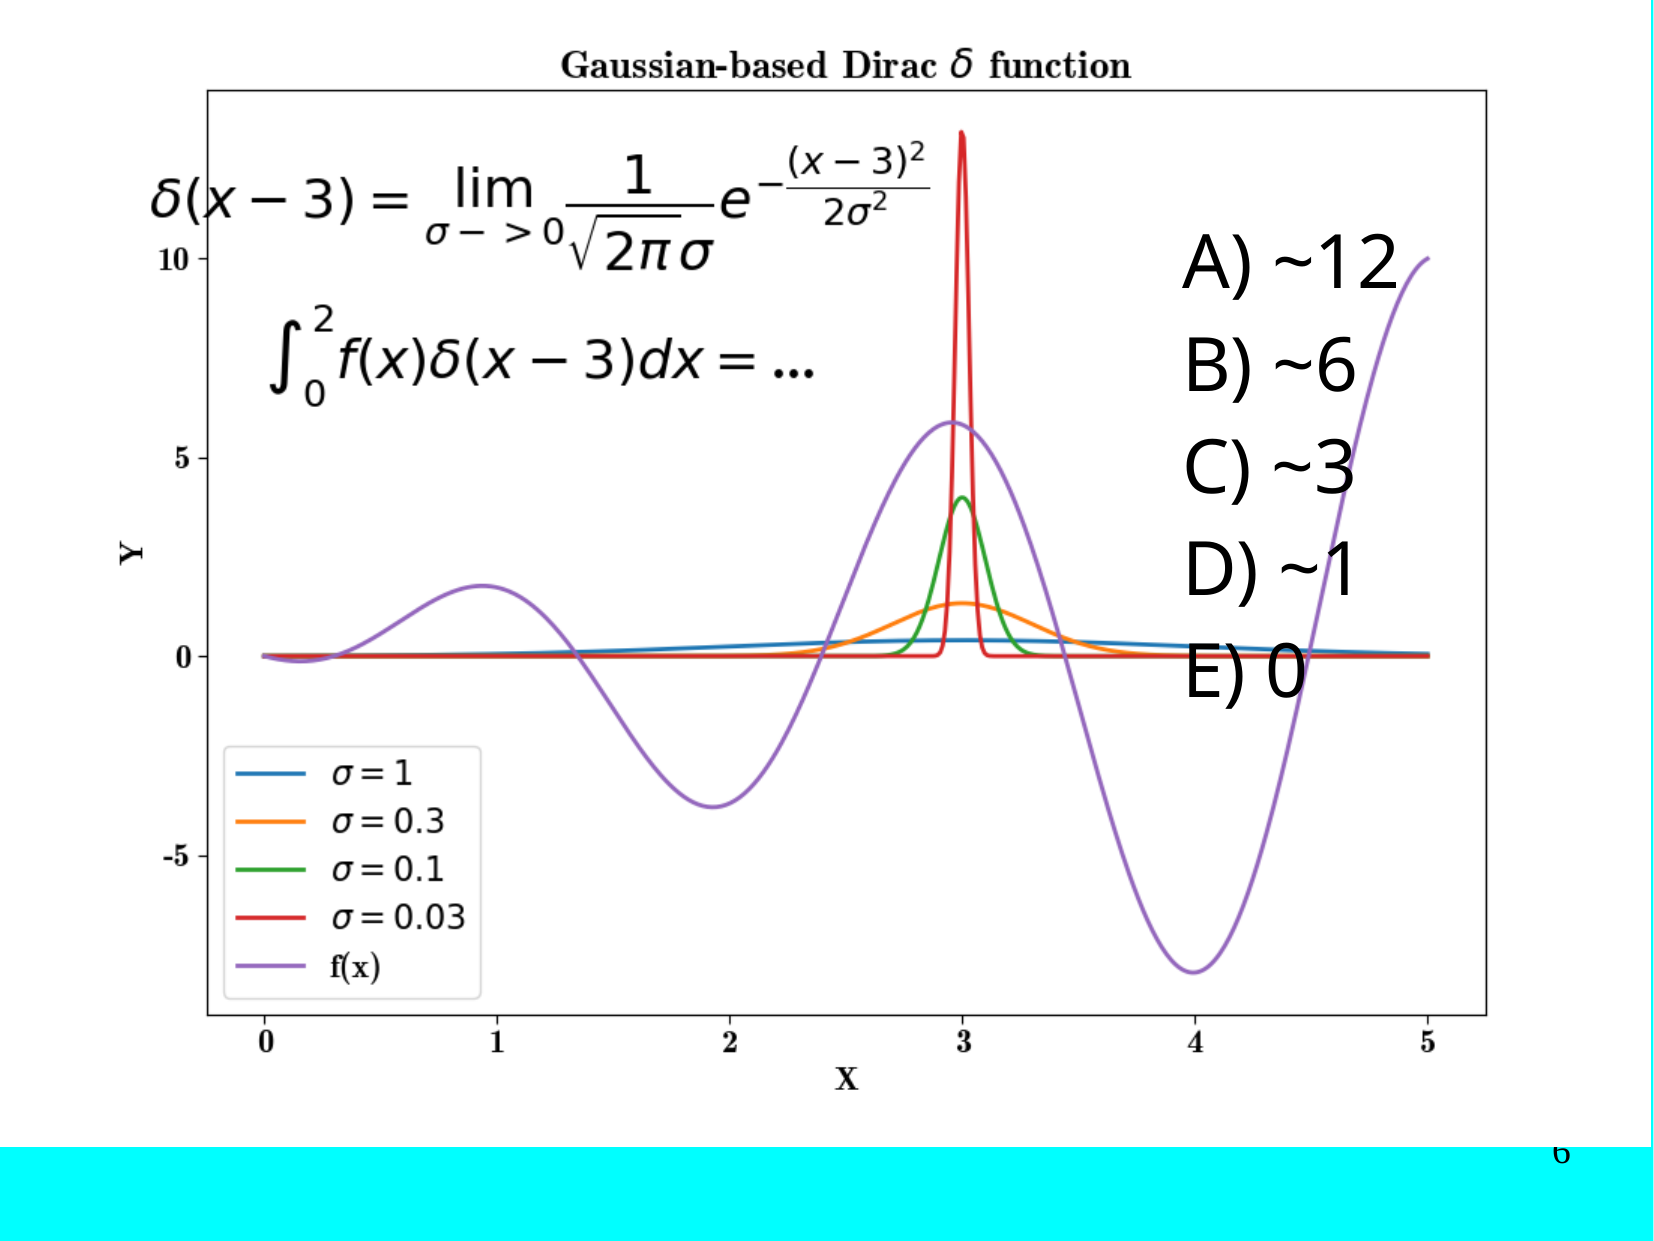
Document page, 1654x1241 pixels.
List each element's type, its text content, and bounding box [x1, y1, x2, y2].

picture [0, 0, 1654, 1241]
text_box A) ~12 B) ~6 C) ~3 D) ~1 E) 0 [1167, 98, 1621, 1182]
